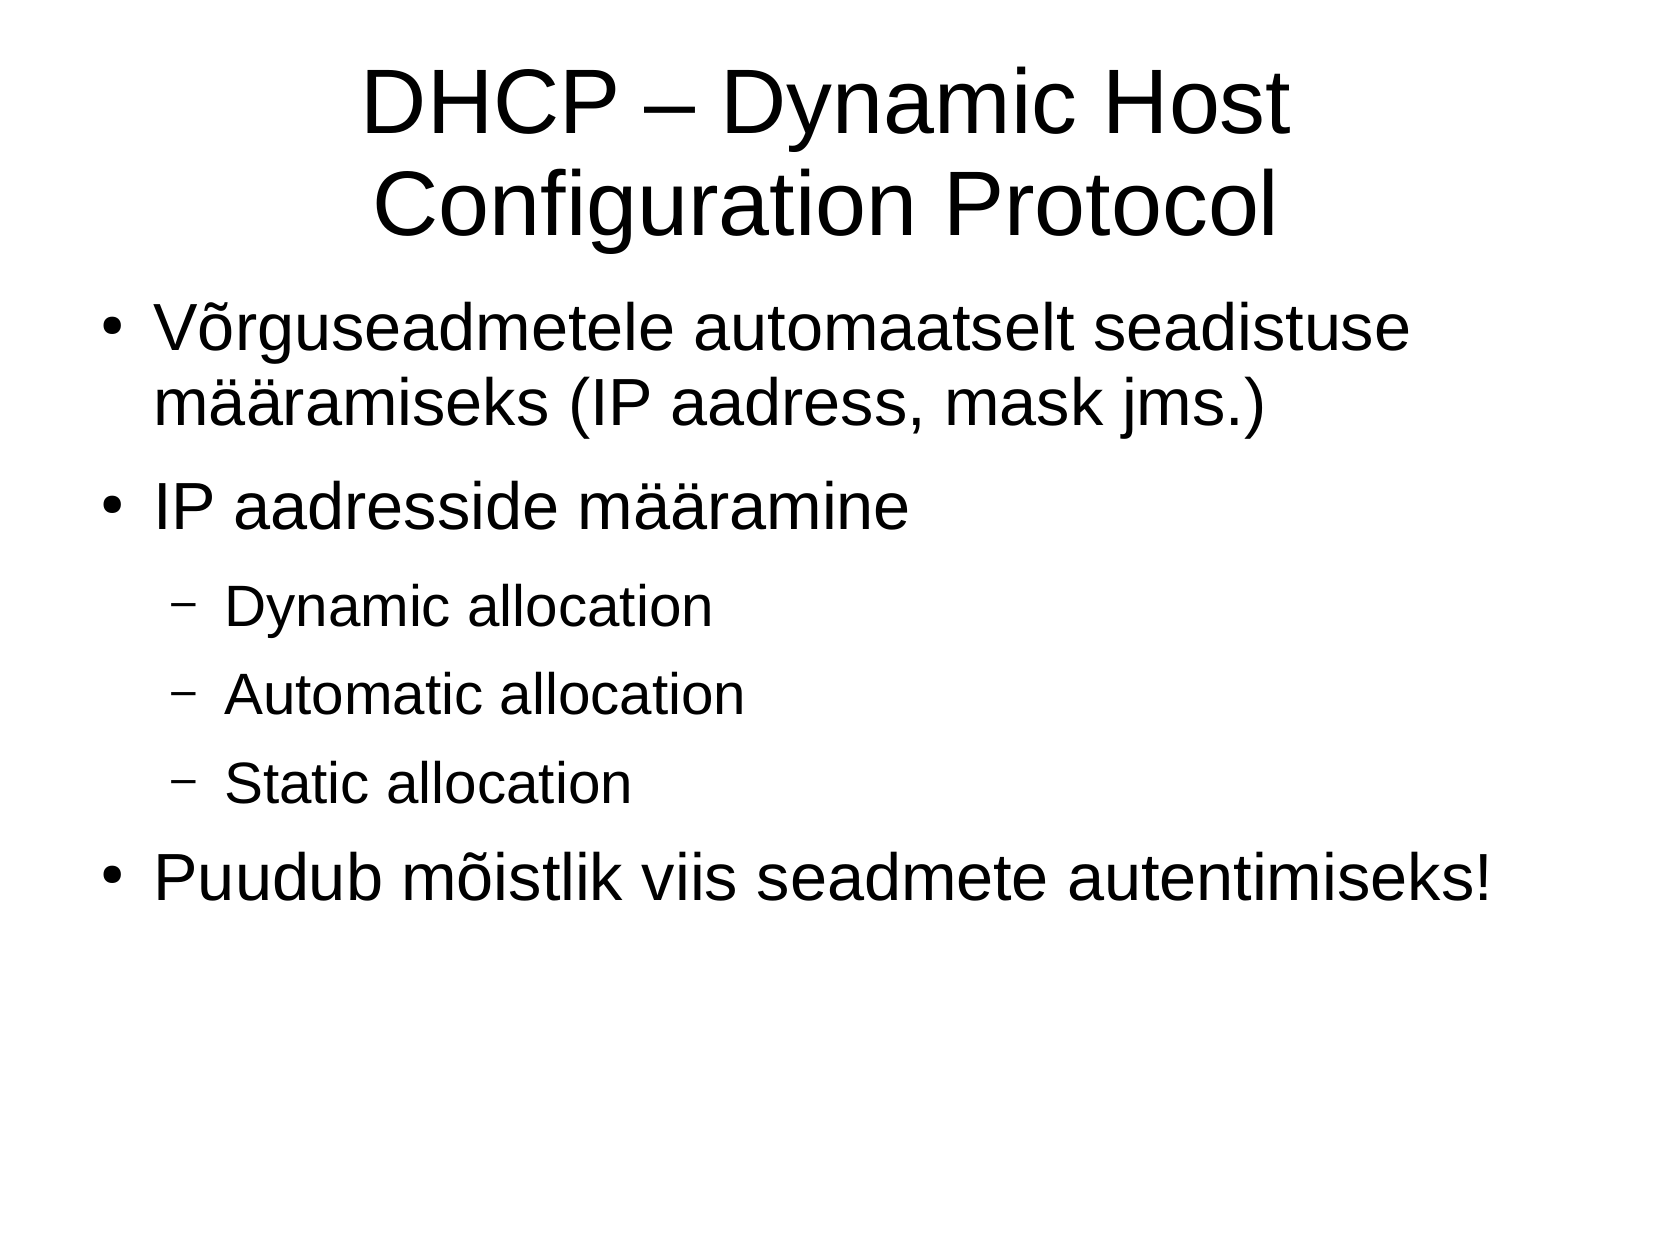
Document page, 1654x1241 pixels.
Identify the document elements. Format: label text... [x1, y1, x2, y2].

title DHCP – Dynamic Host Configuration Protocol [82, 49, 1571, 257]
list Võrguseadmetele automaatselt seadistuse määramiseks (IP aadress, mask jms.) IP aadresside määramine Dynamic allocation Automatic allocation Static allocation Puudub mõistlik viis seadmete autentimiseks! [82, 290, 1538, 1010]
